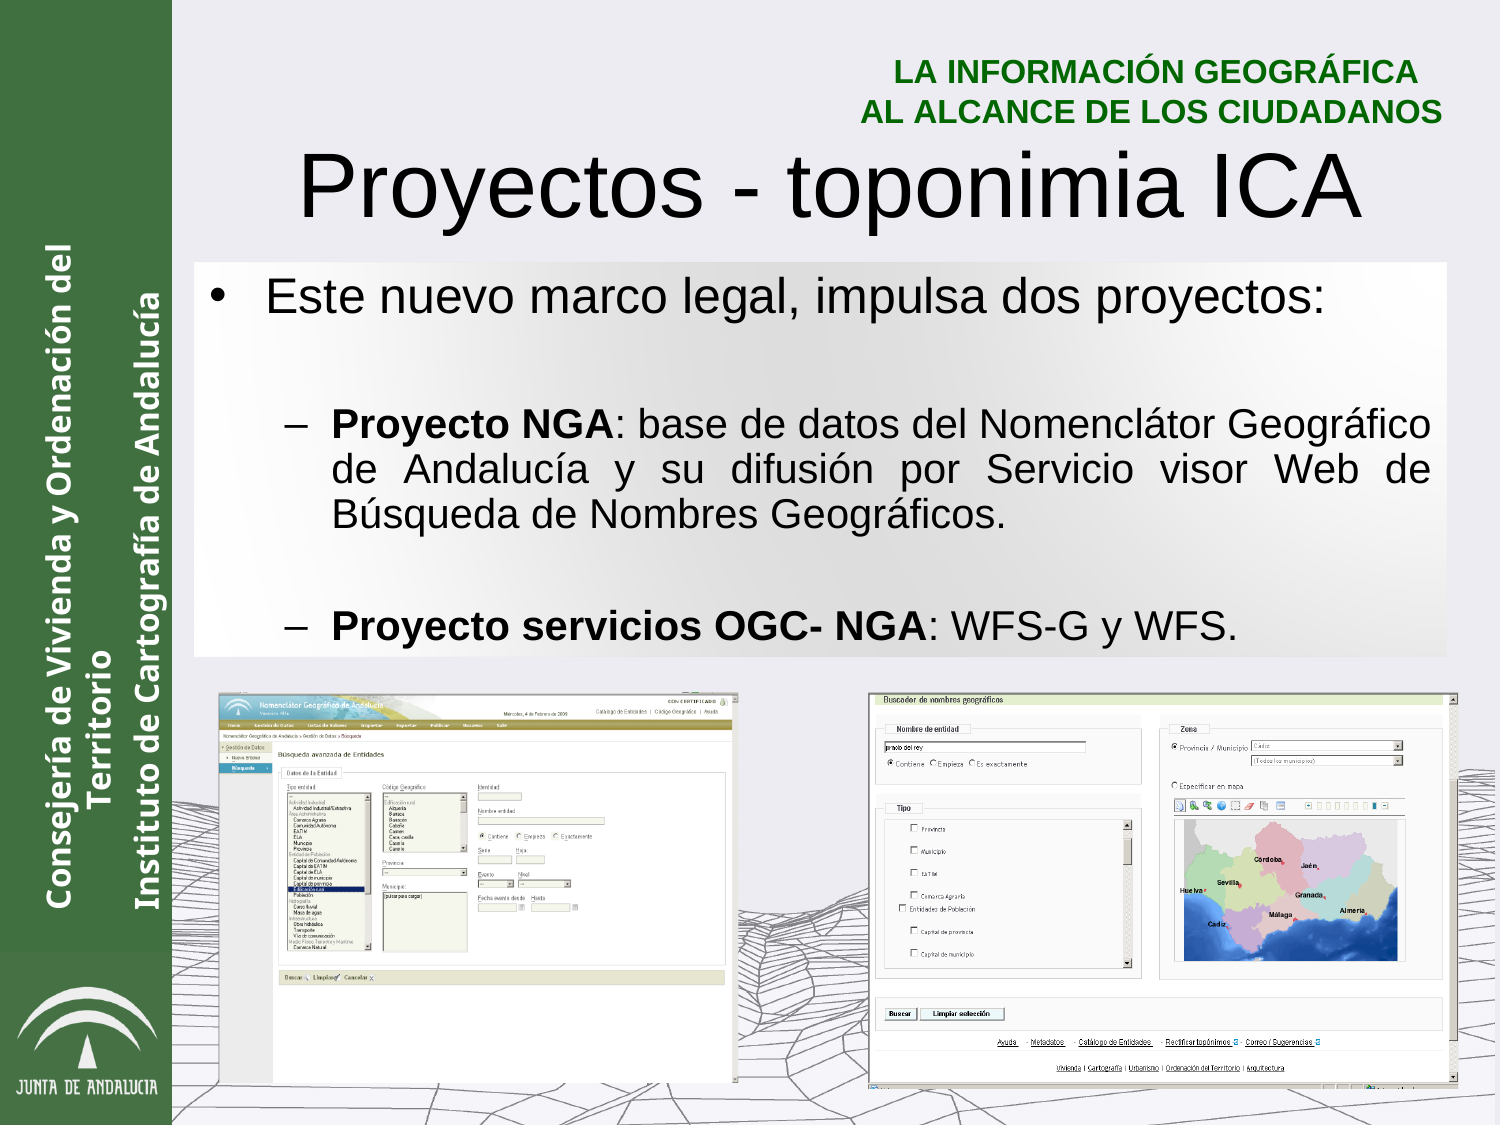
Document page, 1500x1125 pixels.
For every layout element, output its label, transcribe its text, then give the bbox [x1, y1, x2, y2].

title Proyectos - toponimia ICA [155, 126, 1500, 315]
picture [172, 0, 1500, 126]
picture [172, 261, 1500, 1125]
text_box [218, 692, 739, 1083]
text_box Este nuevo marco legal, impulsa dos proyectos: Proyecto NGA: base de datos del Nomenclátor Geográfico de Andalucía y su difusión por Servicio visor Web de Búsqueda de Nombres Geográficos. Proyecto servicios OGC- NGA: WFS-G y WFS. [194, 262, 1447, 658]
